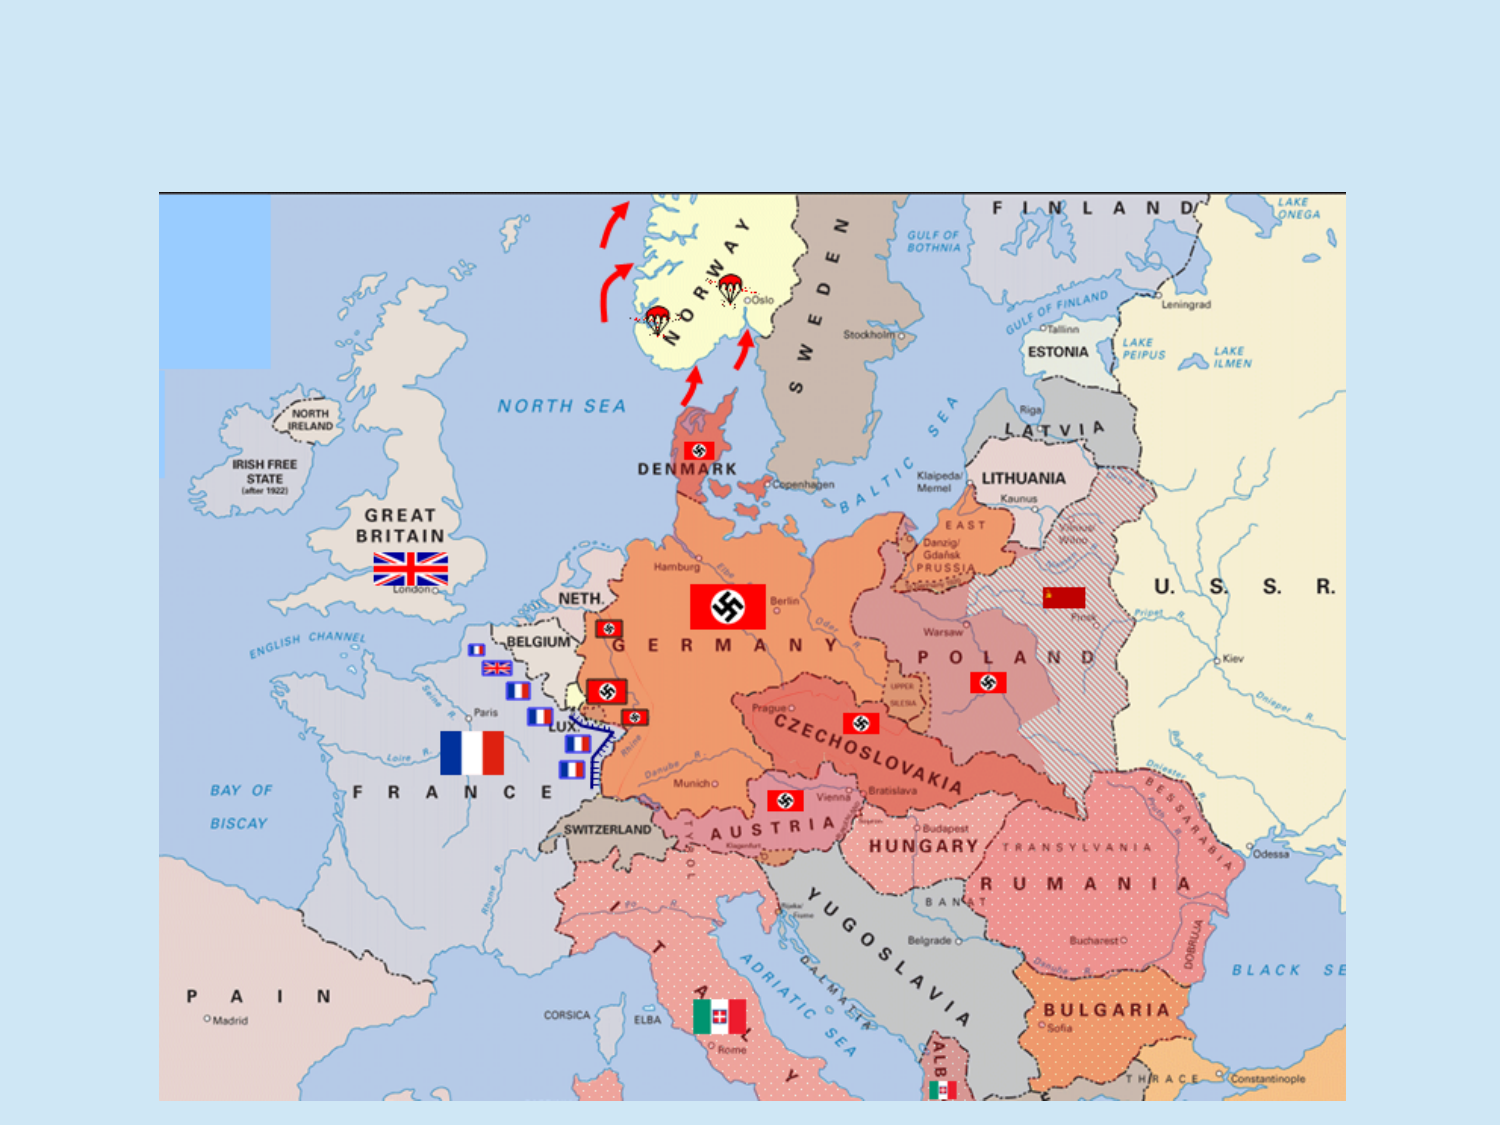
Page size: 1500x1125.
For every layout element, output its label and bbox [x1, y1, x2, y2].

picture [159, 192, 1346, 1101]
